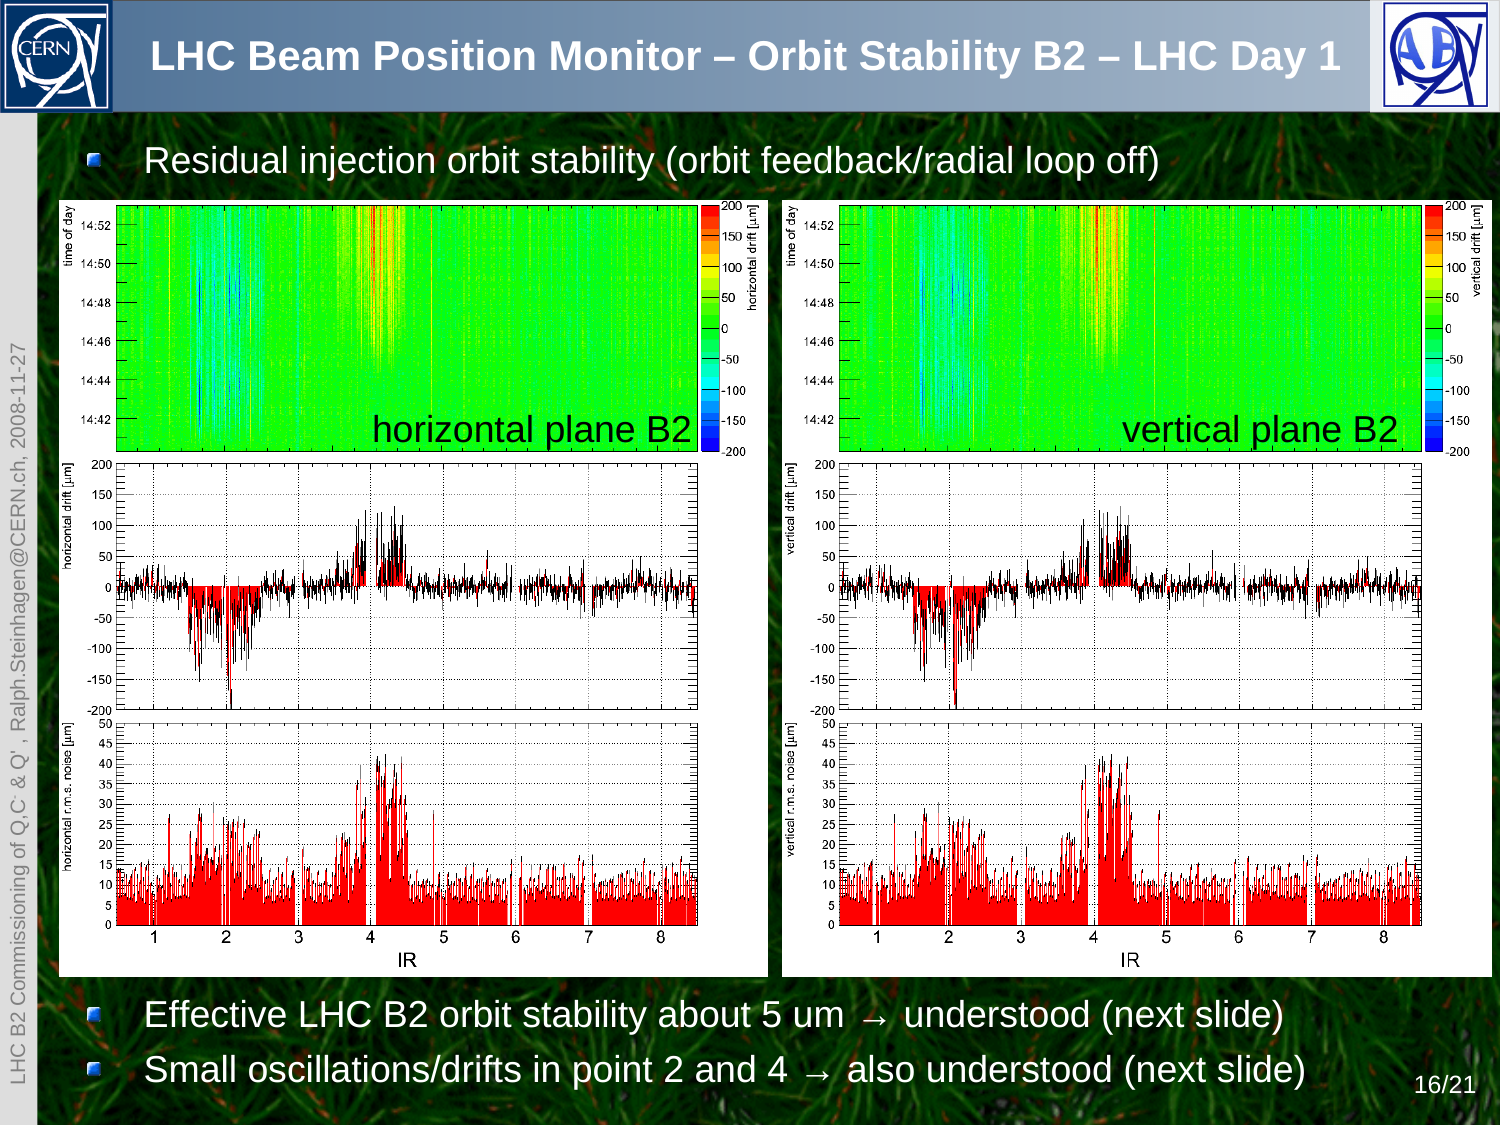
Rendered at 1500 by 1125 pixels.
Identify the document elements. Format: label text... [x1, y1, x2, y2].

list Residual injection orbit stability (orbit feedback/radial loop off) Effective LHC B2 orbit stability about 5 um → understood (next slide) Small oscillations/drifts in point 2 and 4 → also understood (next slide) [87, 137, 1438, 1091]
picture [0, 0, 1500, 1125]
picture [1382, 1, 1489, 108]
title LHC Beam Position Monitor – Orbit Stability B2 – LHC Day 1 [150, 7, 1359, 106]
text_box horizontal plane B2 [357, 401, 707, 459]
text_box vertical plane B2 [1107, 401, 1414, 459]
